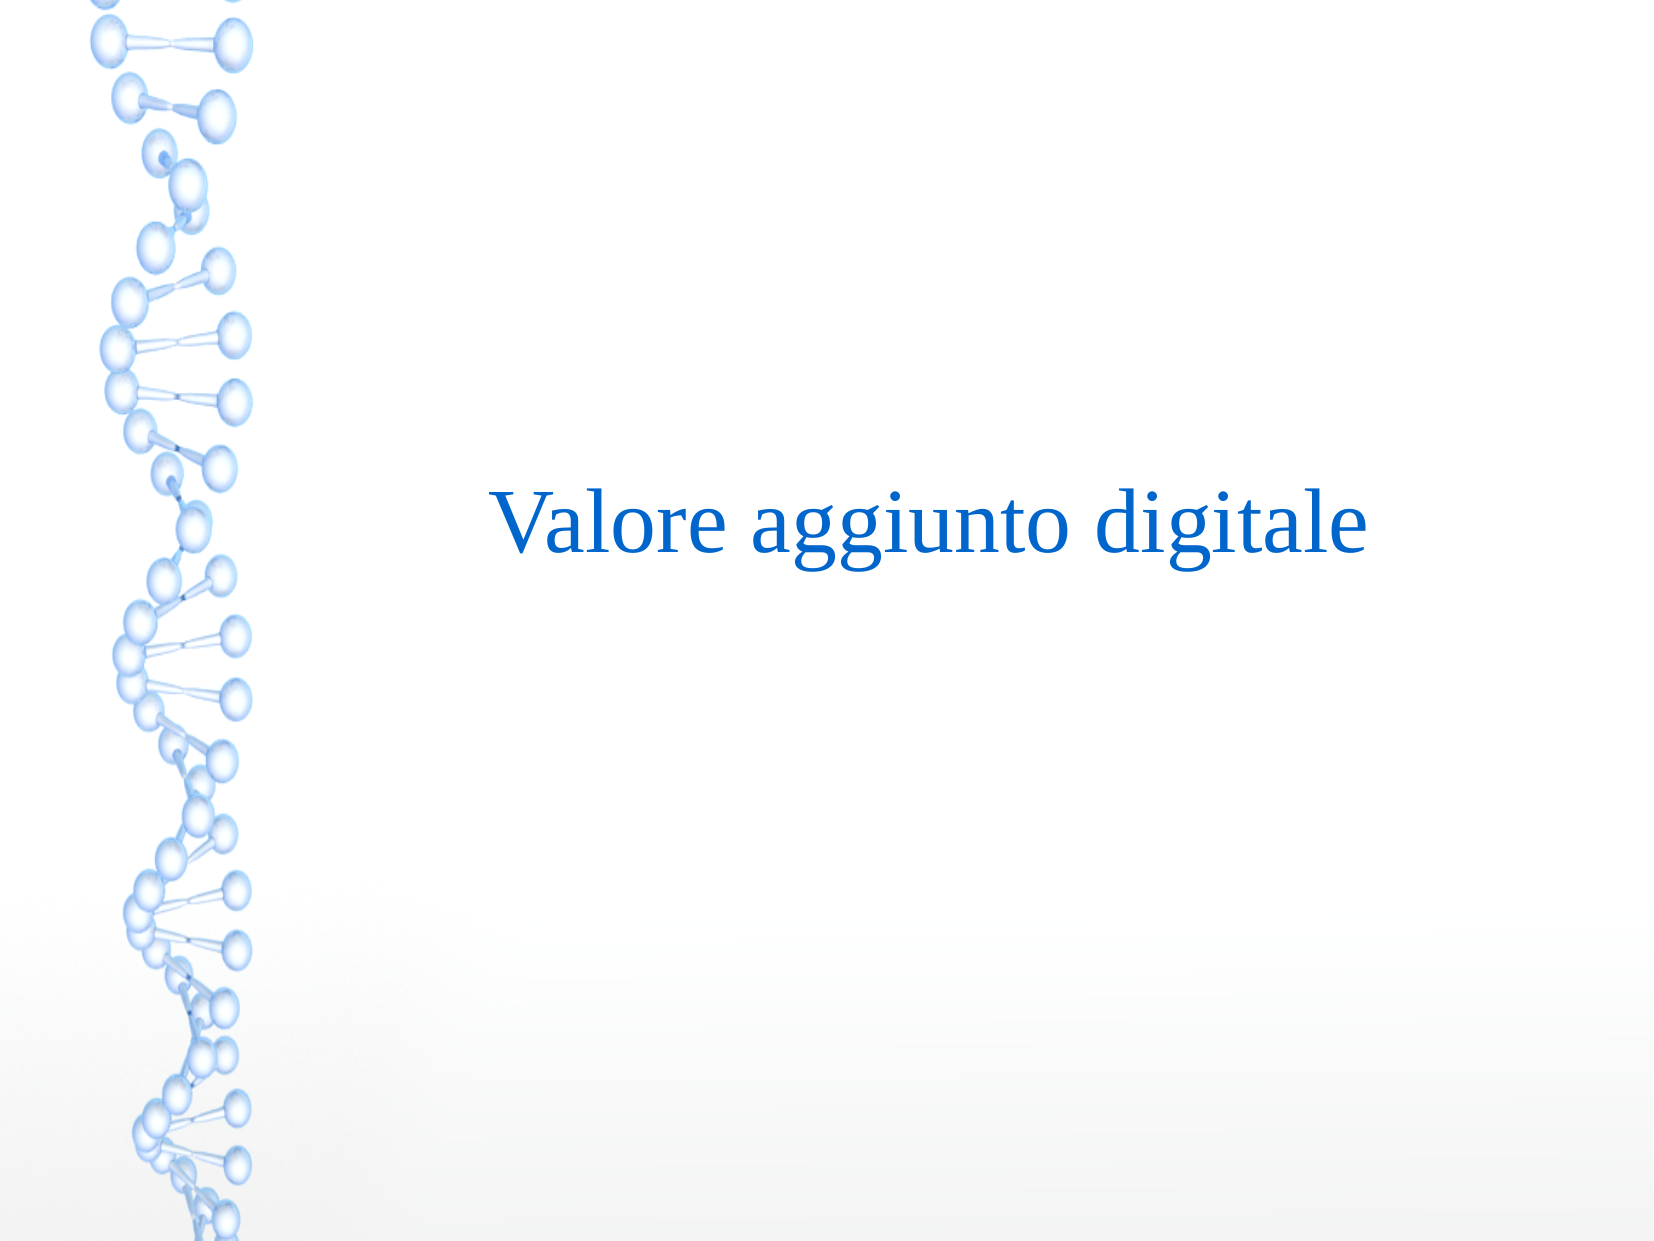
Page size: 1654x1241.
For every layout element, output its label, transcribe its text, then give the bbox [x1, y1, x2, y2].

text_box Valore aggiunto digitale [265, 47, 1595, 997]
picture [0, 0, 1654, 1241]
